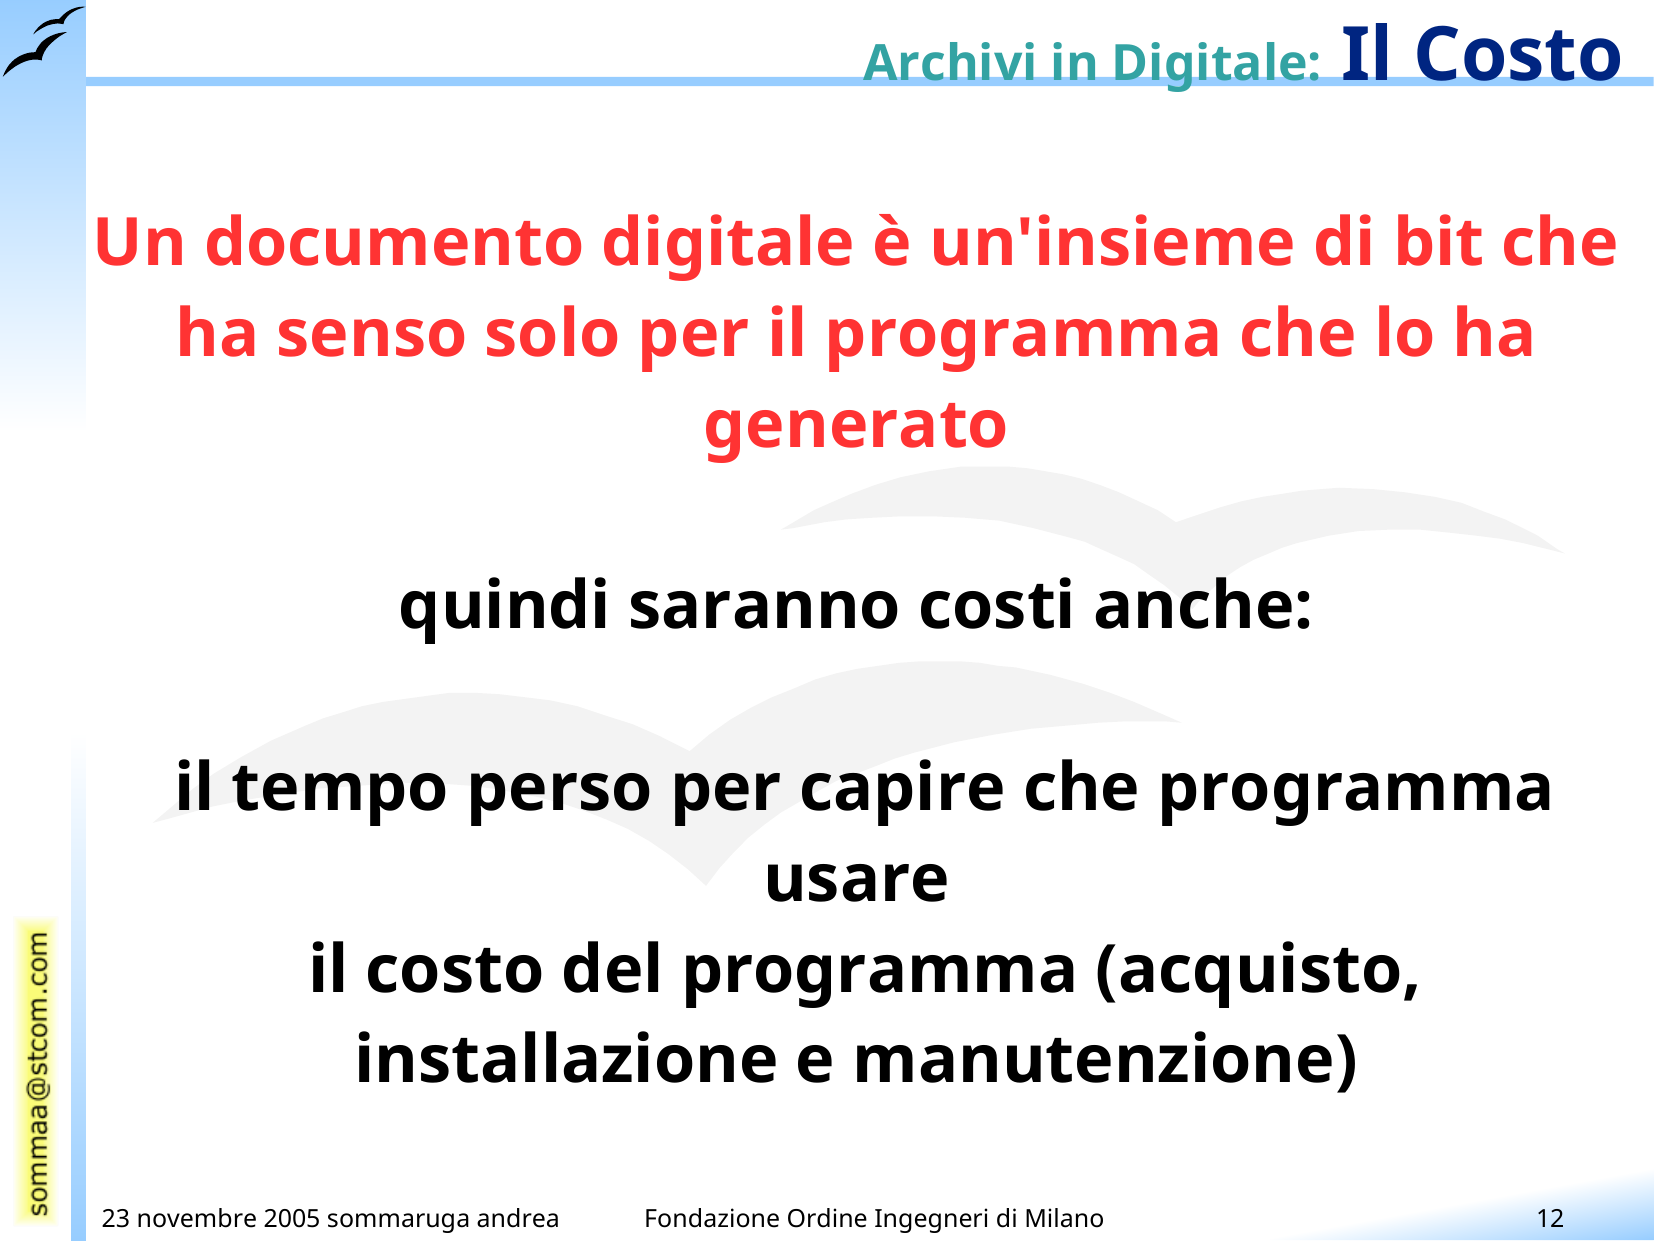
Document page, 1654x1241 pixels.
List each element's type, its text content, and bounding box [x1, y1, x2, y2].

title Archivi in Digitale: Il Costo [85, 0, 1654, 104]
picture [12, 915, 60, 1228]
subtitle Un documento digitale è un'insieme di bit che ha senso solo per il programma che lo ha generato quindi saranno costi anche: il tempo perso per capire che programma usare il costo del programma (acquisto, installazione e manutenzione) [85, 134, 1628, 1163]
